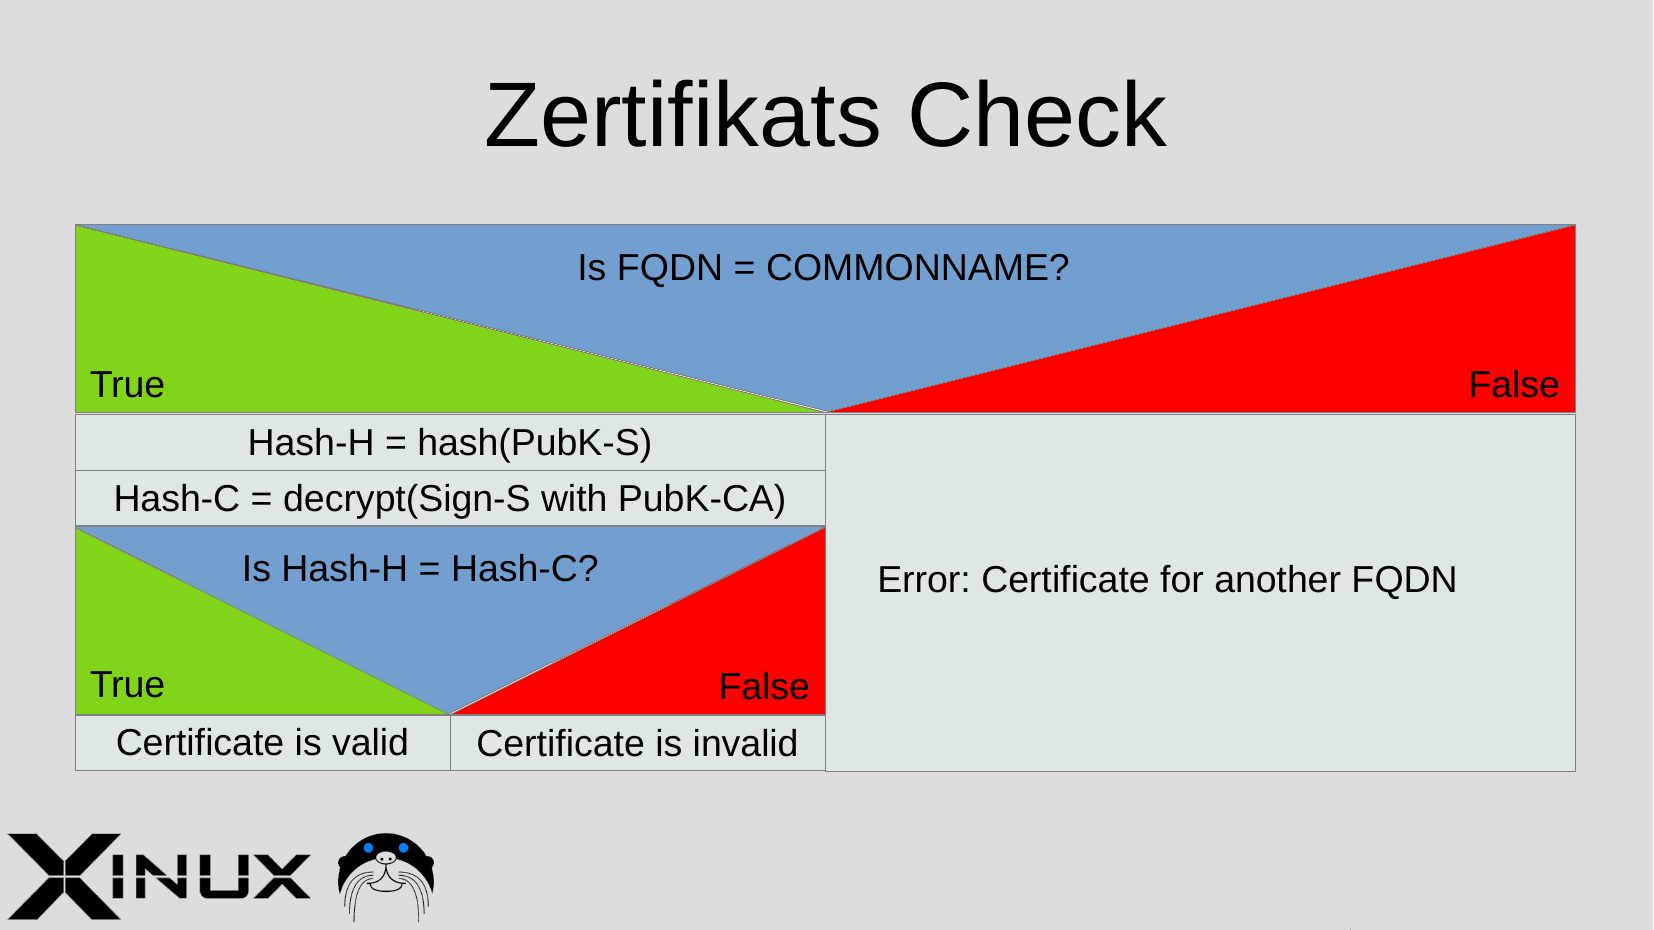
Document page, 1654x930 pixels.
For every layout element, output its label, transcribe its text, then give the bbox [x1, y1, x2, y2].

text_box Is Hash-H = Hash-C? [227, 540, 614, 598]
text_box Certificate is invalid [450, 715, 825, 771]
text_box [75, 224, 1576, 413]
text_box True [75, 355, 181, 413]
text_box False [703, 657, 825, 715]
text_box Hash-H = hash(PubK-S) [75, 414, 825, 470]
text_box [75, 414, 1576, 772]
text_box Error: Certificate for another FQDN [862, 551, 1501, 651]
text_box True [75, 655, 181, 713]
text_box Hash-C = decrypt(Sign-S with PubK-CA) [75, 470, 825, 526]
text_box Is FQDN = COMMONNAME? [562, 239, 1086, 297]
text_box Certificate is valid [75, 715, 450, 771]
picture [0, 824, 440, 929]
text_box False [1453, 355, 1576, 413]
title Zertifikats Check [82, 37, 1571, 193]
